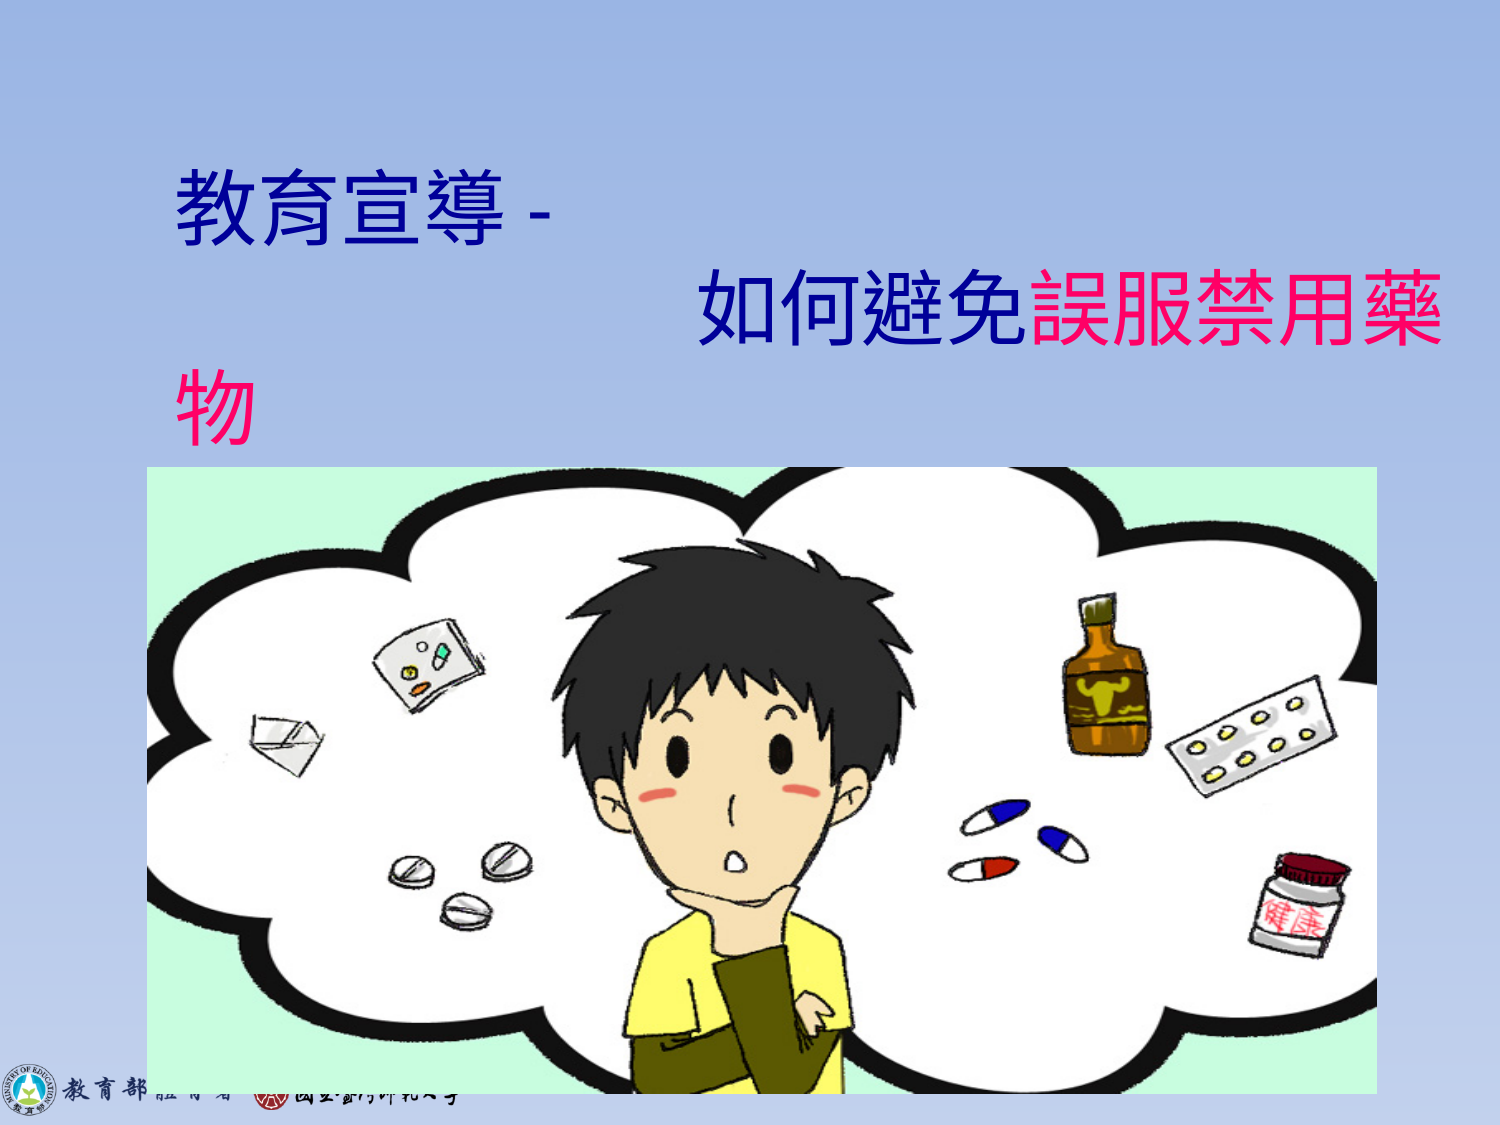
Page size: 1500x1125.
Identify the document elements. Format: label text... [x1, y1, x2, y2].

text_box 教育宣導- 如何避免誤服禁用藥物 [159, 149, 1471, 464]
picture [147, 467, 1377, 1094]
title [75, 45, 1426, 233]
